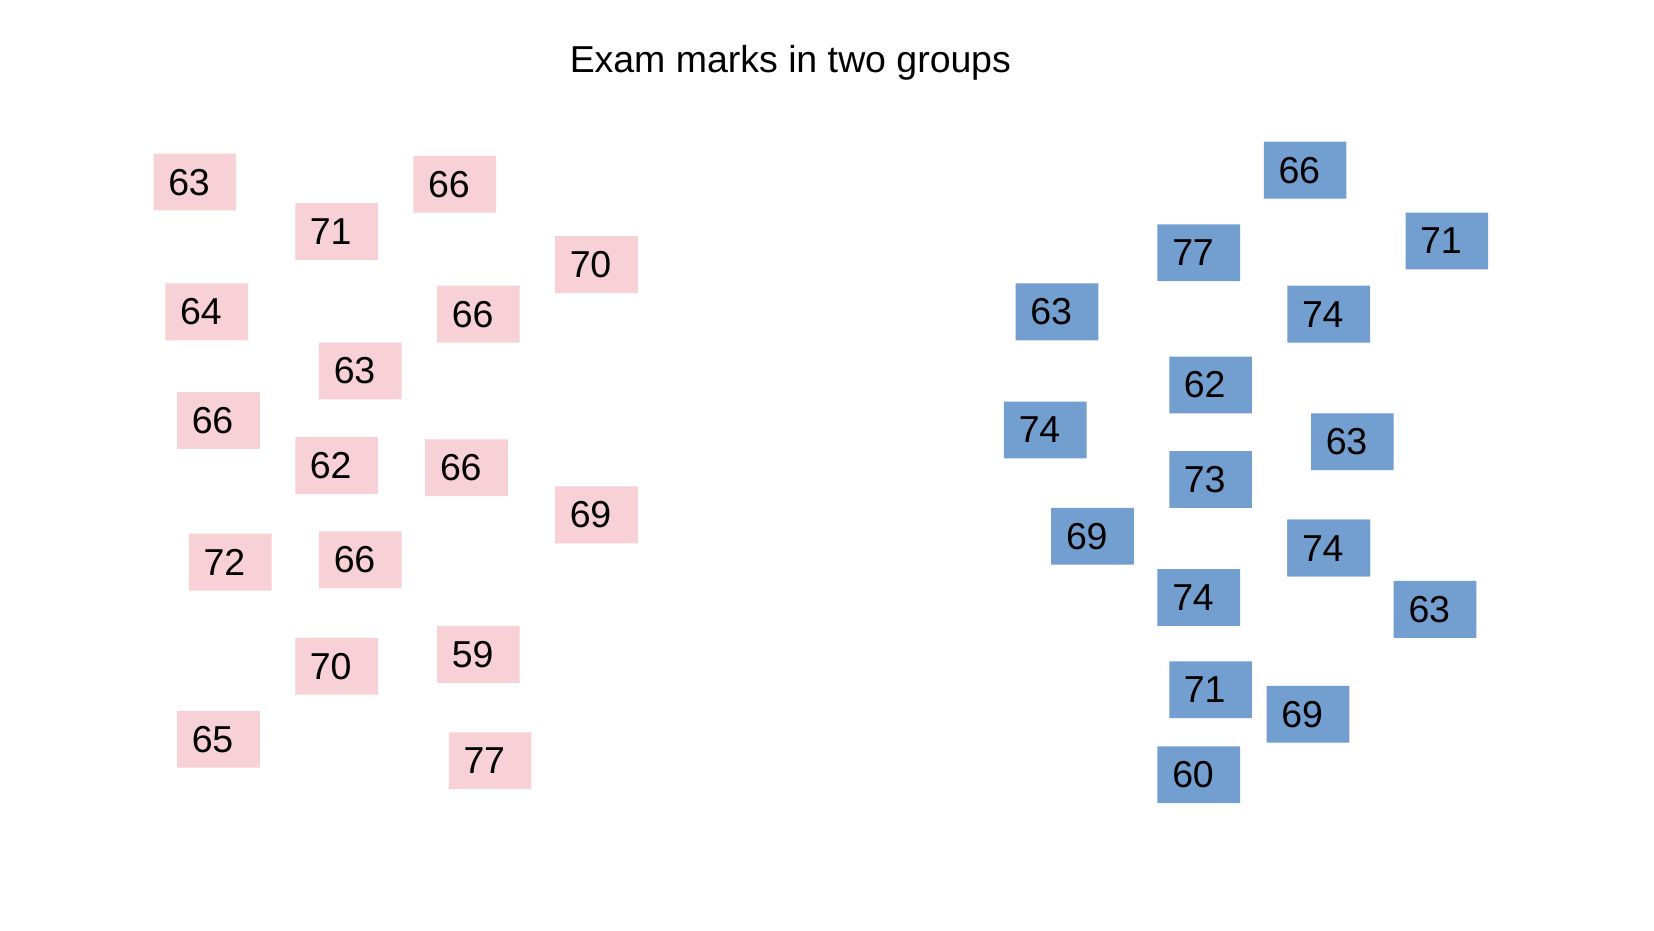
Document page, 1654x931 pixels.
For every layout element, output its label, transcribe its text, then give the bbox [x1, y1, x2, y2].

text_box 74 [1287, 285, 1371, 343]
text_box Exam marks in two groups [555, 31, 1087, 88]
text_box 63 [1311, 413, 1394, 471]
text_box 63 [1015, 283, 1099, 341]
text_box 70 [295, 637, 378, 695]
text_box 73 [1169, 451, 1252, 508]
text_box 69 [1051, 507, 1134, 565]
text_box 71 [1405, 212, 1489, 270]
text_box 69 [555, 486, 638, 544]
text_box 74 [1157, 569, 1241, 626]
text_box 65 [177, 710, 260, 768]
text_box 71 [295, 203, 378, 260]
text_box 77 [1157, 224, 1241, 282]
text_box 74 [1287, 519, 1371, 577]
text_box 70 [555, 236, 638, 294]
text_box 71 [1169, 661, 1252, 719]
text_box 63 [1393, 580, 1477, 638]
text_box 66 [1263, 141, 1347, 199]
text_box 63 [153, 153, 237, 211]
text_box 66 [413, 155, 497, 213]
text_box 59 [437, 625, 520, 683]
text_box 77 [448, 732, 532, 790]
text_box 62 [1169, 356, 1252, 414]
text_box 66 [425, 439, 508, 497]
text_box 69 [1266, 685, 1350, 743]
text_box 66 [437, 285, 520, 343]
text_box 60 [1157, 746, 1241, 804]
text_box 66 [177, 392, 260, 449]
text_box 72 [188, 533, 272, 591]
text_box 62 [295, 437, 378, 494]
text_box 64 [165, 283, 249, 341]
text_box 74 [1003, 401, 1087, 459]
text_box 66 [318, 531, 402, 589]
text_box 63 [318, 342, 402, 400]
